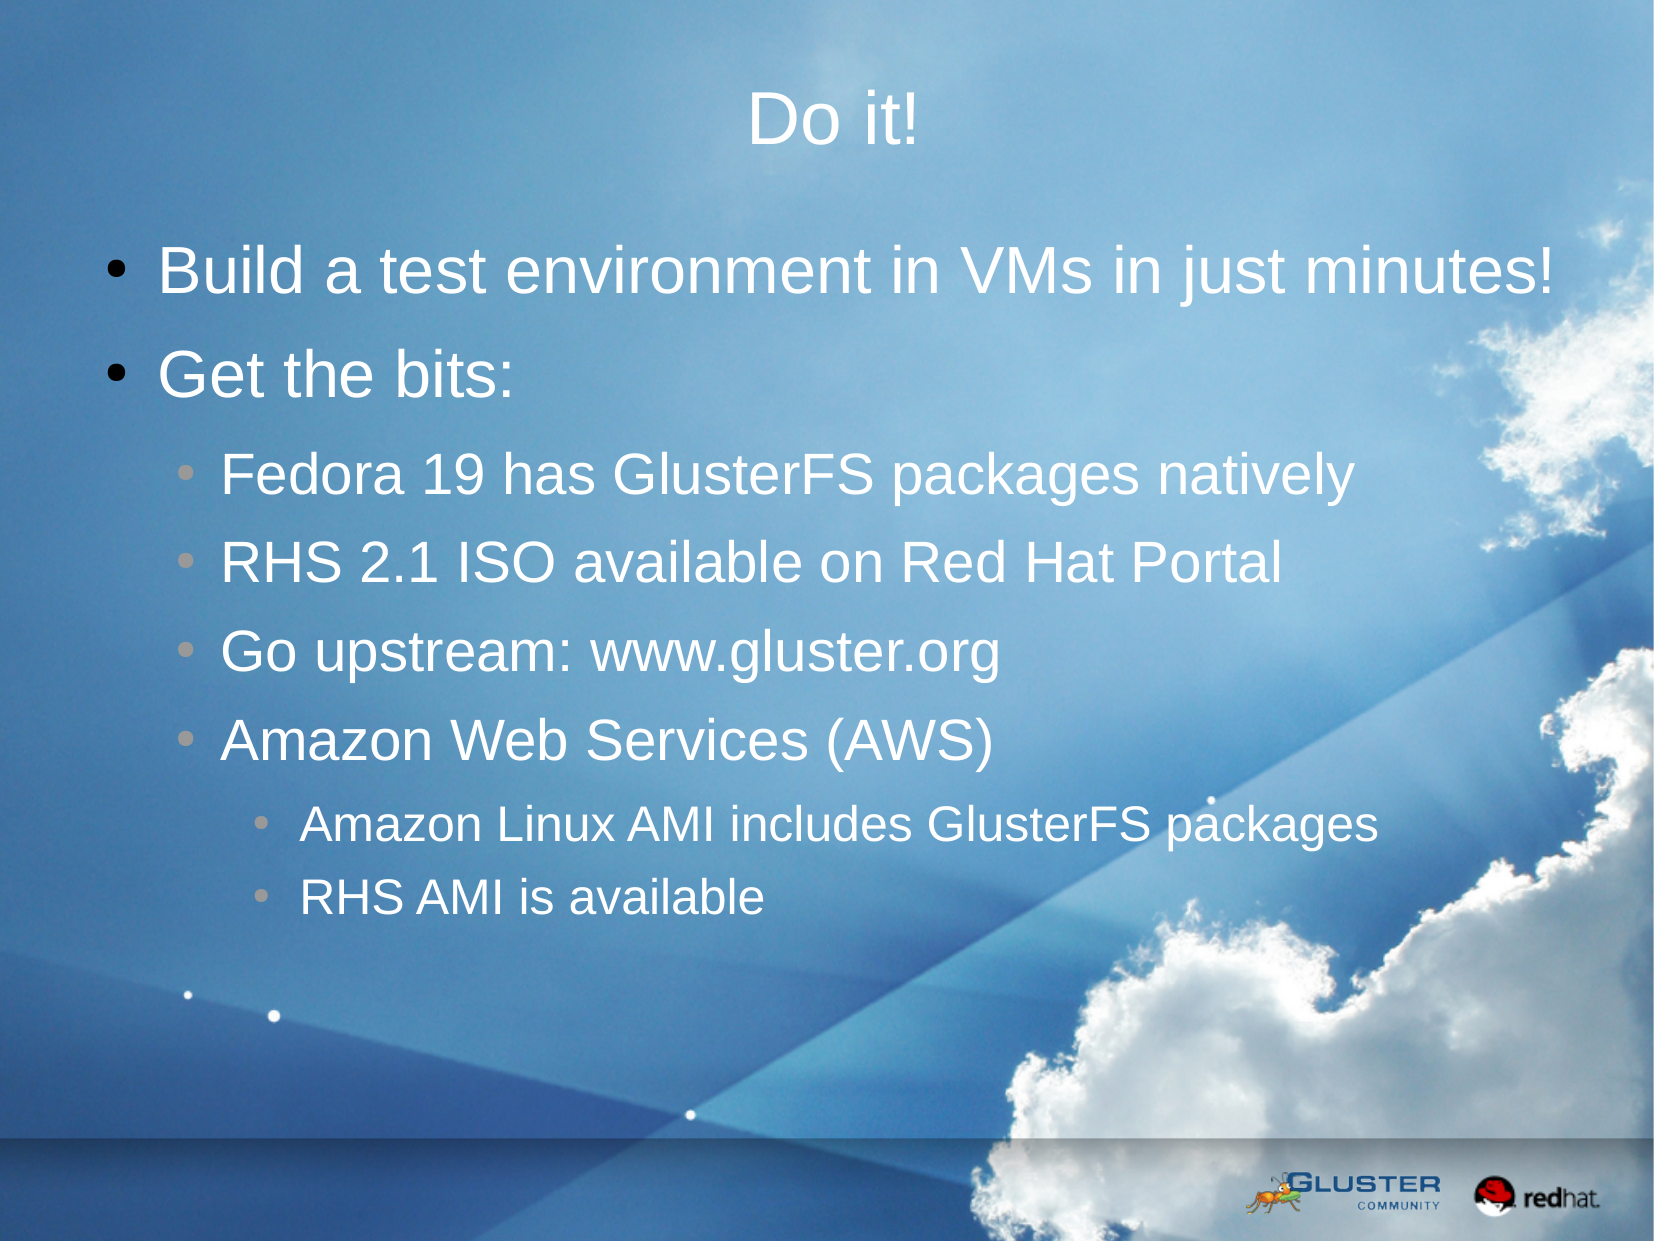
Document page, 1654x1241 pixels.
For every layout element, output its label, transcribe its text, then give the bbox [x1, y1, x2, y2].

title Do it! [90, 15, 1579, 223]
list Build a test environment in VMs in just minutes! Get the bits: Fedora 19 has GlusterFS packages natively RHS 2.1 ISO available on Red Hat Portal Go upstream: www.gluster.org Amazon Web Services (AWS) Amazon Linux AMI includes GlusterFS packages RHS AMI is available [86, 232, 1576, 1241]
picture [0, 0, 1654, 1241]
